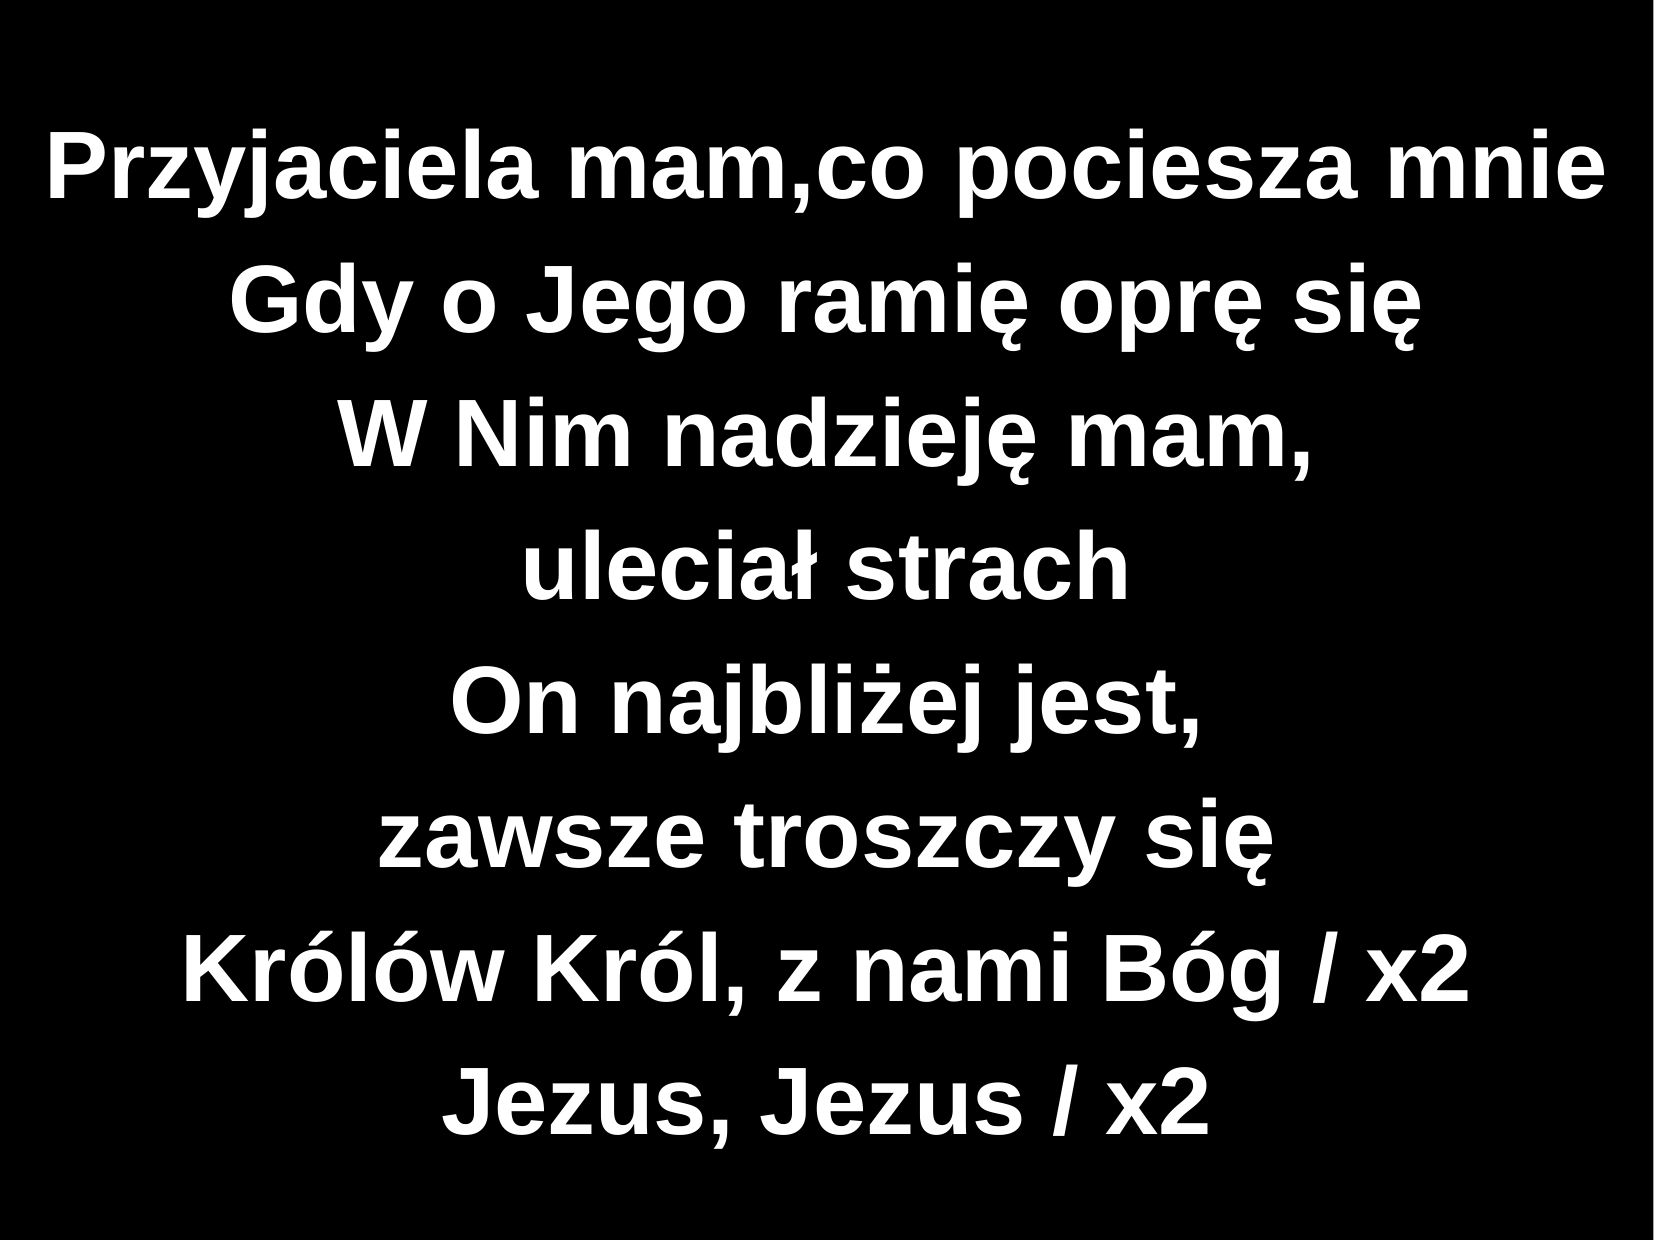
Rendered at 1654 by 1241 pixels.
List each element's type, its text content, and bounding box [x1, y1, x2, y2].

subtitle Przyjaciela mam,co pociesza mnie Gdy o Jego ramię oprę się W Nim nadzieję mam, uleciał strach On najbliżej jest, zawsze troszczy się Królów Król, z nami Bóg / x2 Jezus, Jezus / x2 [0, 0, 1654, 1241]
